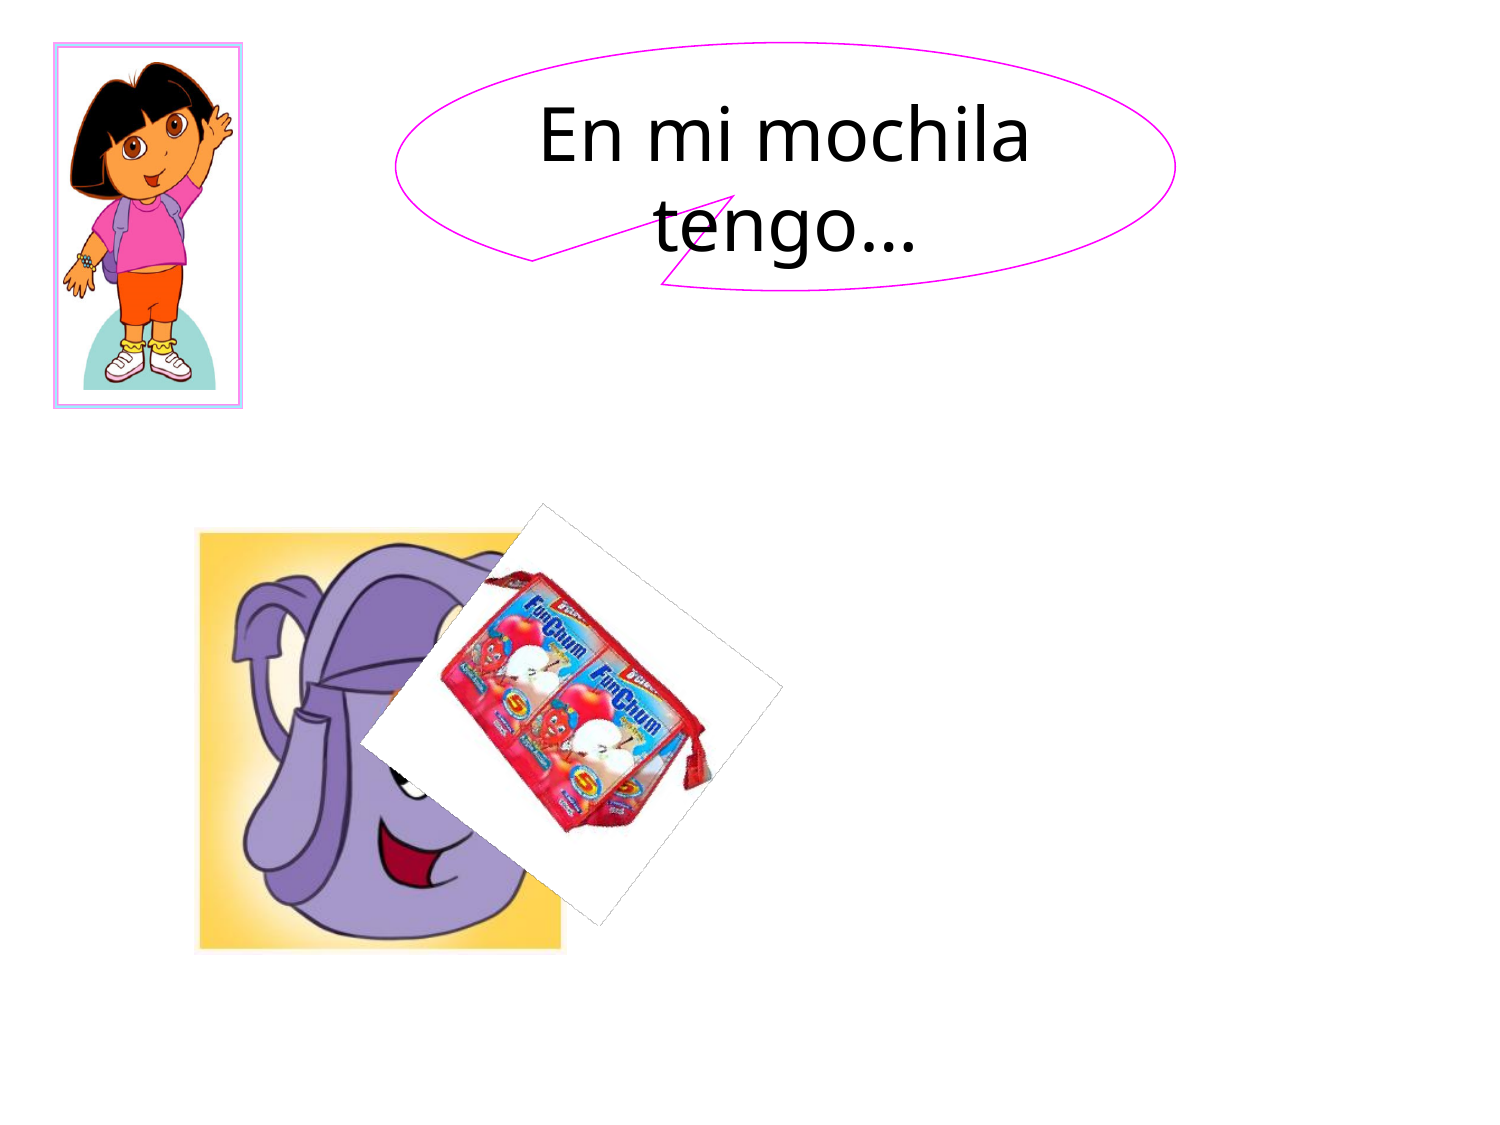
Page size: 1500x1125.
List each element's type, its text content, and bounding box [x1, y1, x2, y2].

text_box En mi mochila tengo… [395, 42, 1176, 291]
picture [53, 42, 243, 409]
picture [194, 503, 783, 955]
